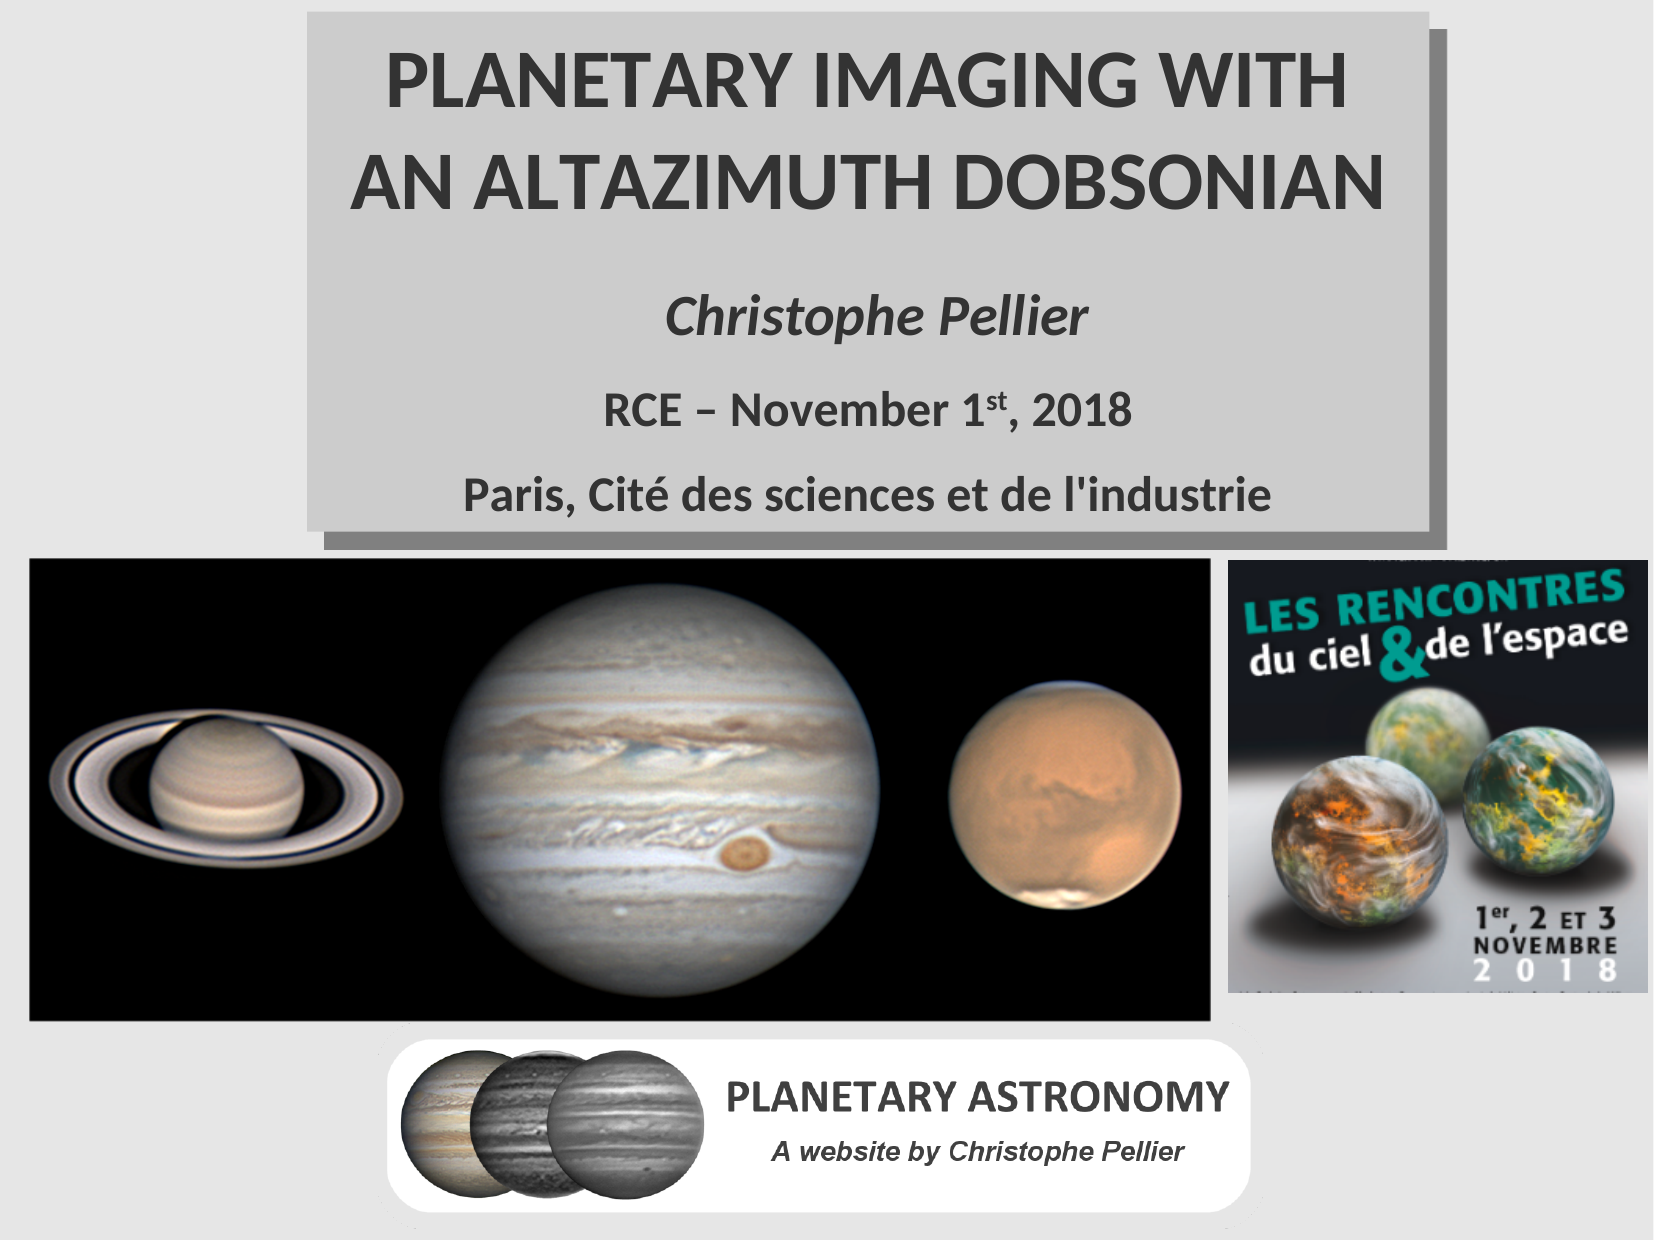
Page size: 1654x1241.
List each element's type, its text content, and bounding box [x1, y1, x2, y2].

picture [1228, 560, 1648, 993]
text_box PLANETARY IMAGING WITH AN ALTAZIMUTH DOBSONIAN Christophe Pellier RCE – November 1st, 2018 Paris, Cité des sciences et de l'industrie [307, 11, 1430, 532]
picture [29, 558, 1263, 1229]
